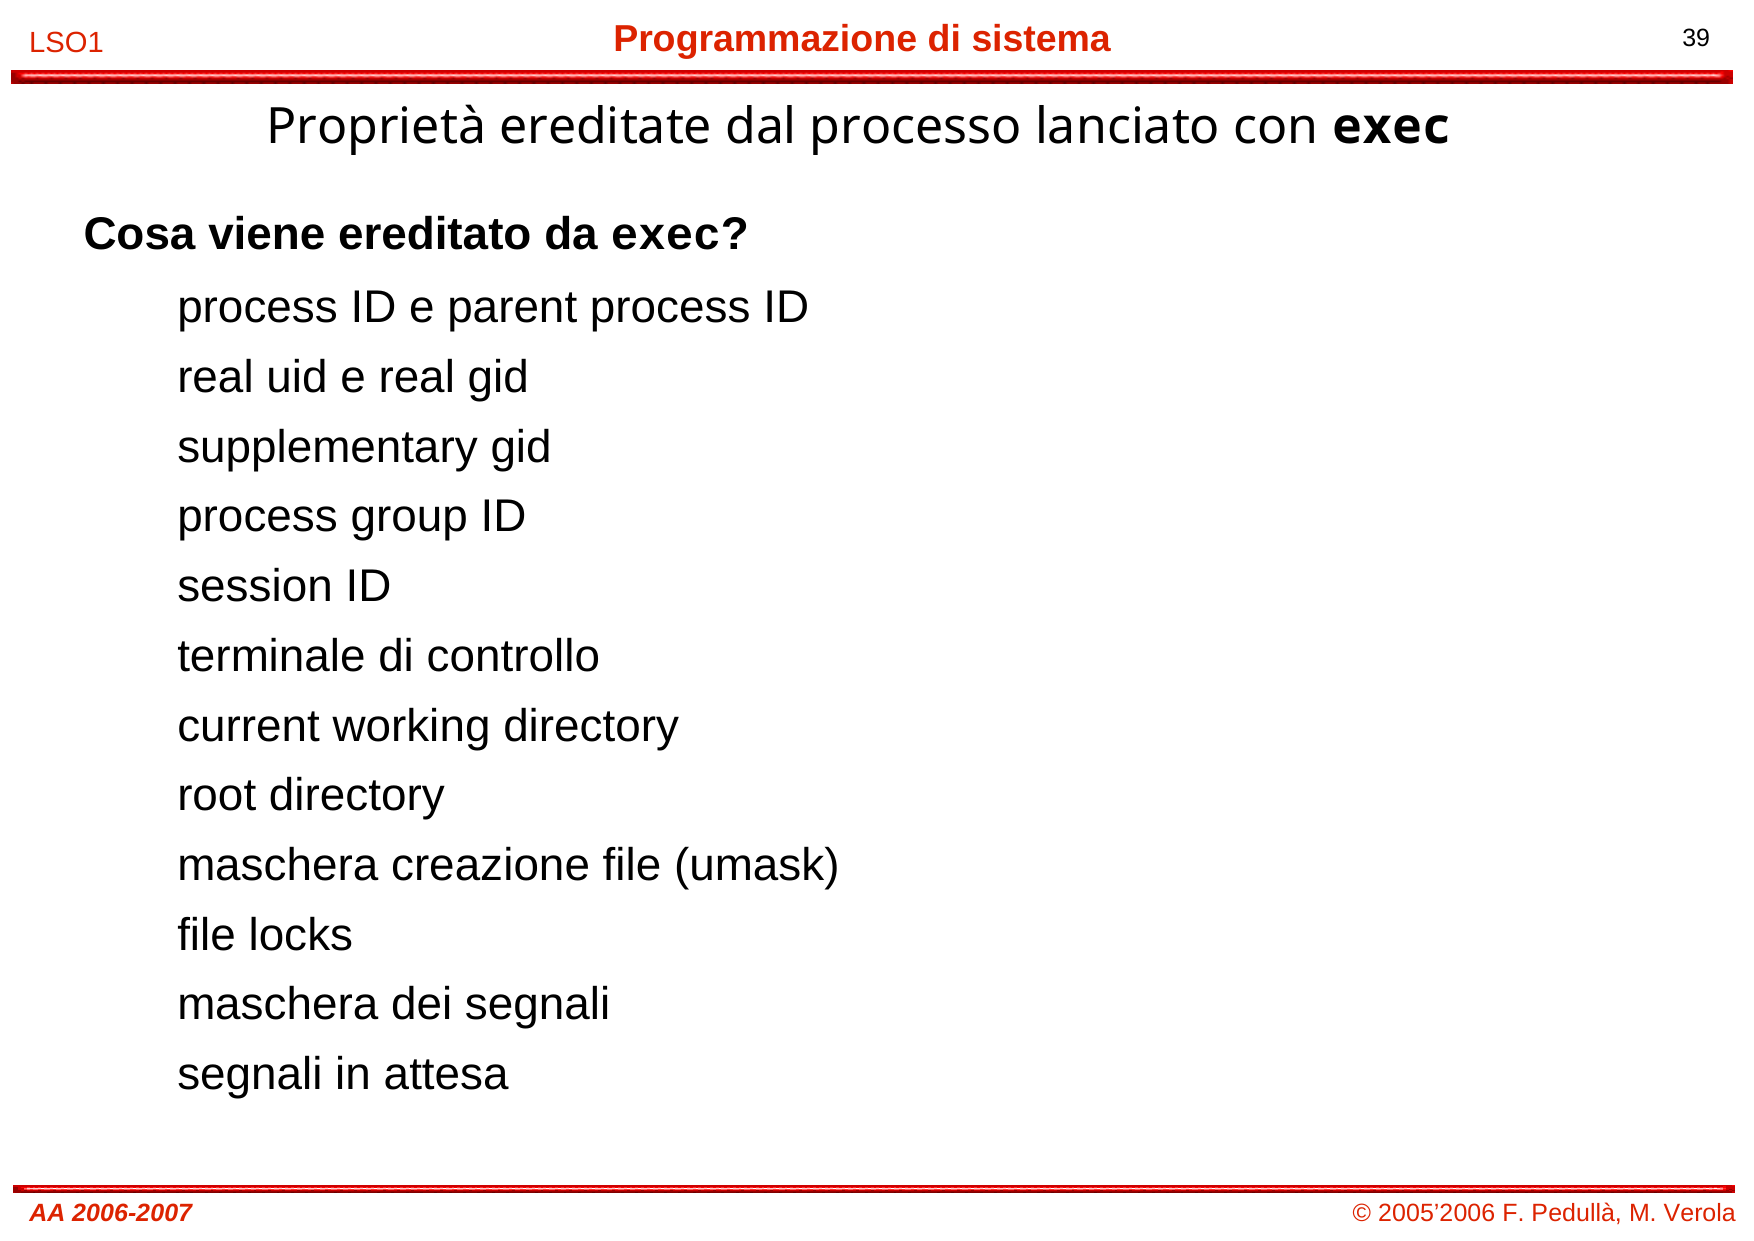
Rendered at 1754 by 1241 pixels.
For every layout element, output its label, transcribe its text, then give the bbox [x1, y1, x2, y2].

list Cosa viene ereditato da exec? process ID e parent process ID real uid e real gid supplementary gid process group ID session ID terminale di controllo current working directory root directory maschera creazione file (umask) file locks maschera dei segnali segnali in attesa [68, 196, 1706, 1104]
picture [13, 1185, 1735, 1193]
title Proprietà ereditate dal processo lanciato con exec [153, 78, 1578, 174]
picture [11, 70, 1733, 84]
